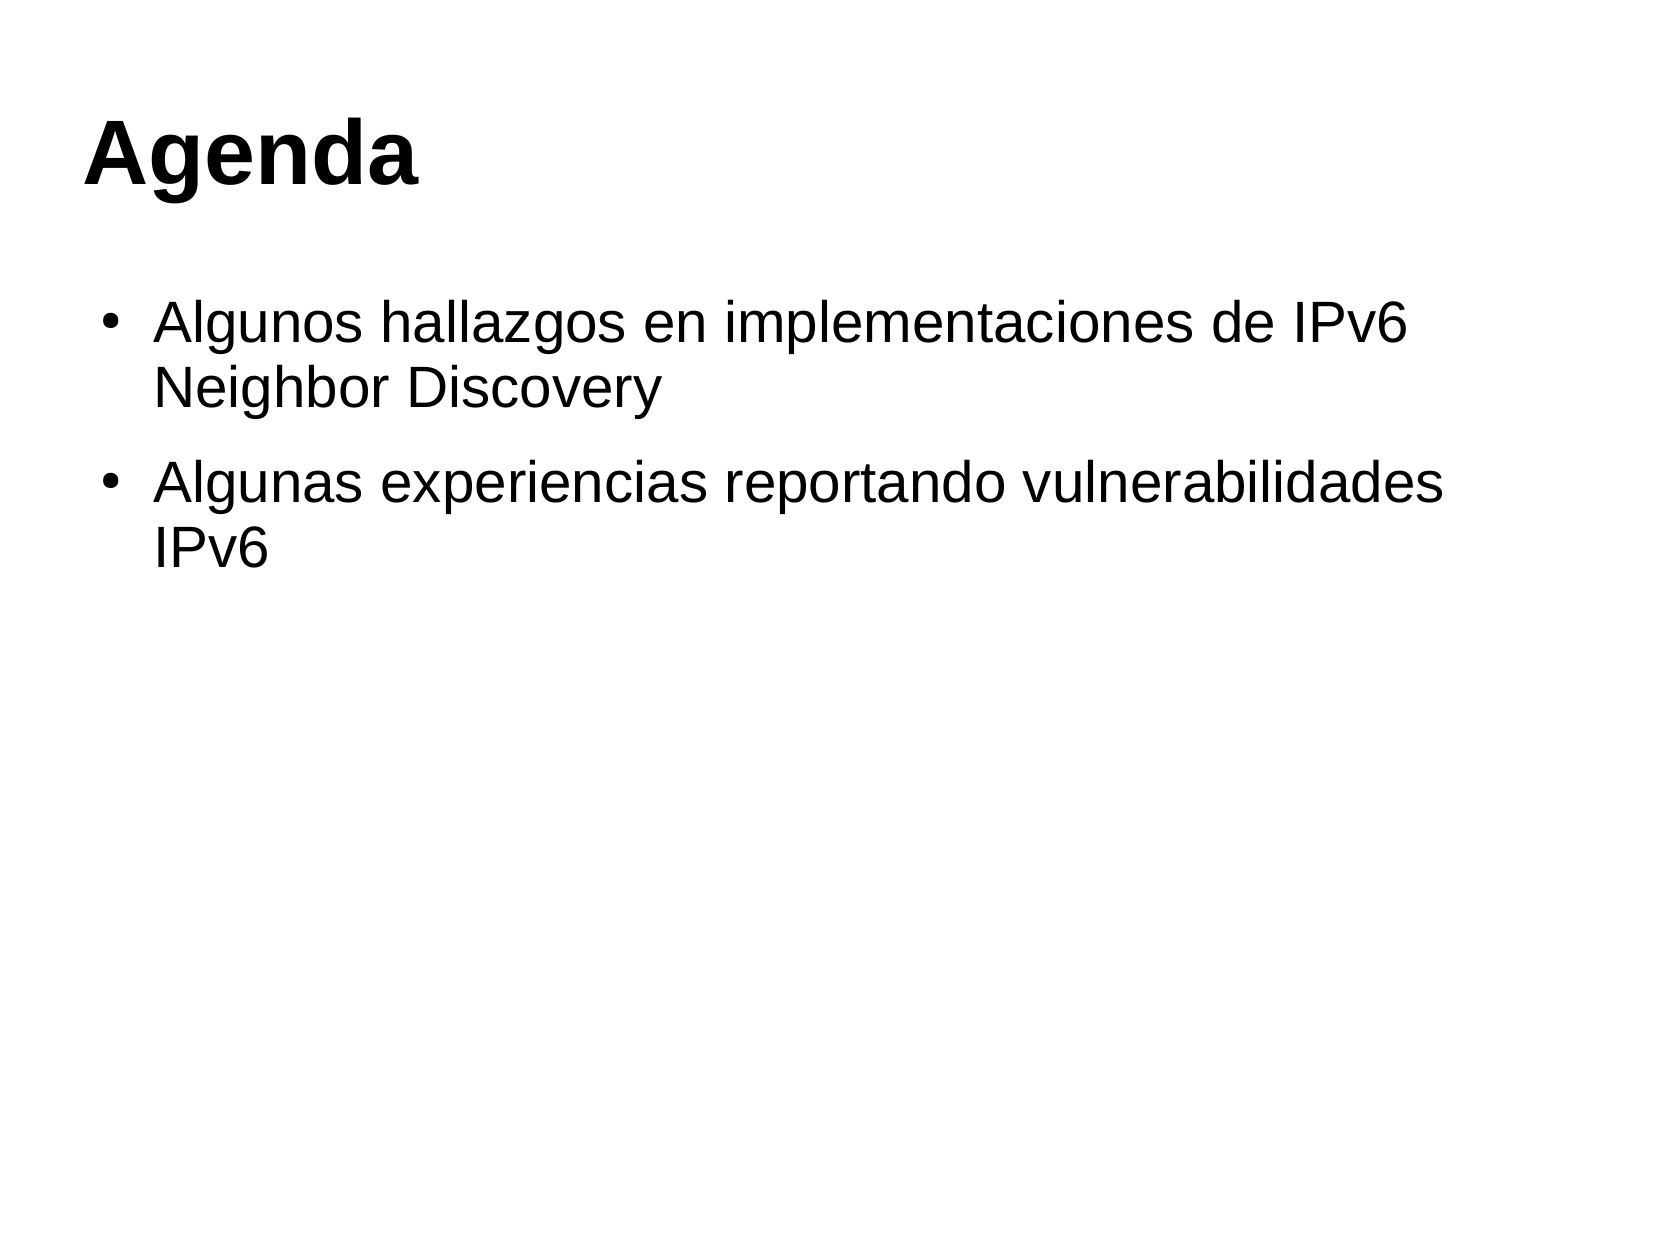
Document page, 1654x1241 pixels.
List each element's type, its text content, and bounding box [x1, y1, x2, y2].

title Agenda [82, 56, 1571, 250]
list Algunos hallazgos en implementaciones de IPv6 Neighbor Discovery Algunas experiencias reportando vulnerabilidades IPv6 [82, 290, 1571, 1109]
